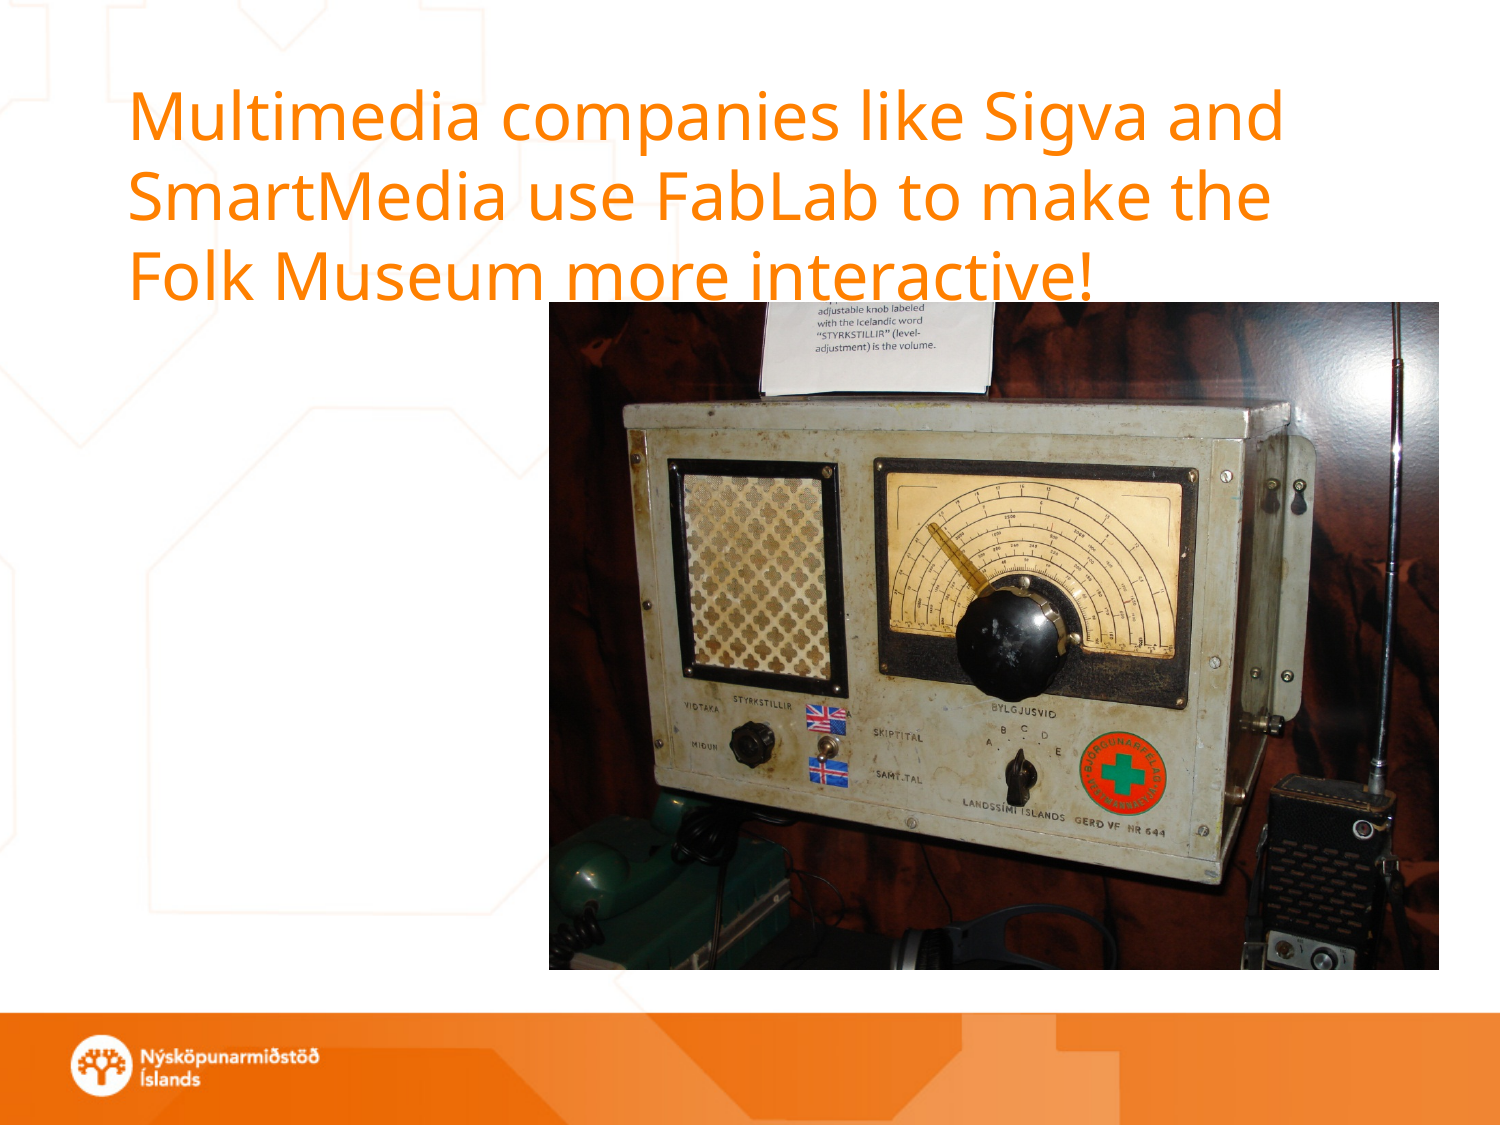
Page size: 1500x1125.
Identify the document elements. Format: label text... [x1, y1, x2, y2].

text_box Multimedia companies like Sigva and SmartMedia use FabLab to make the Folk Museum more interactive! [112, 99, 1388, 288]
picture [0, 0, 1500, 1125]
